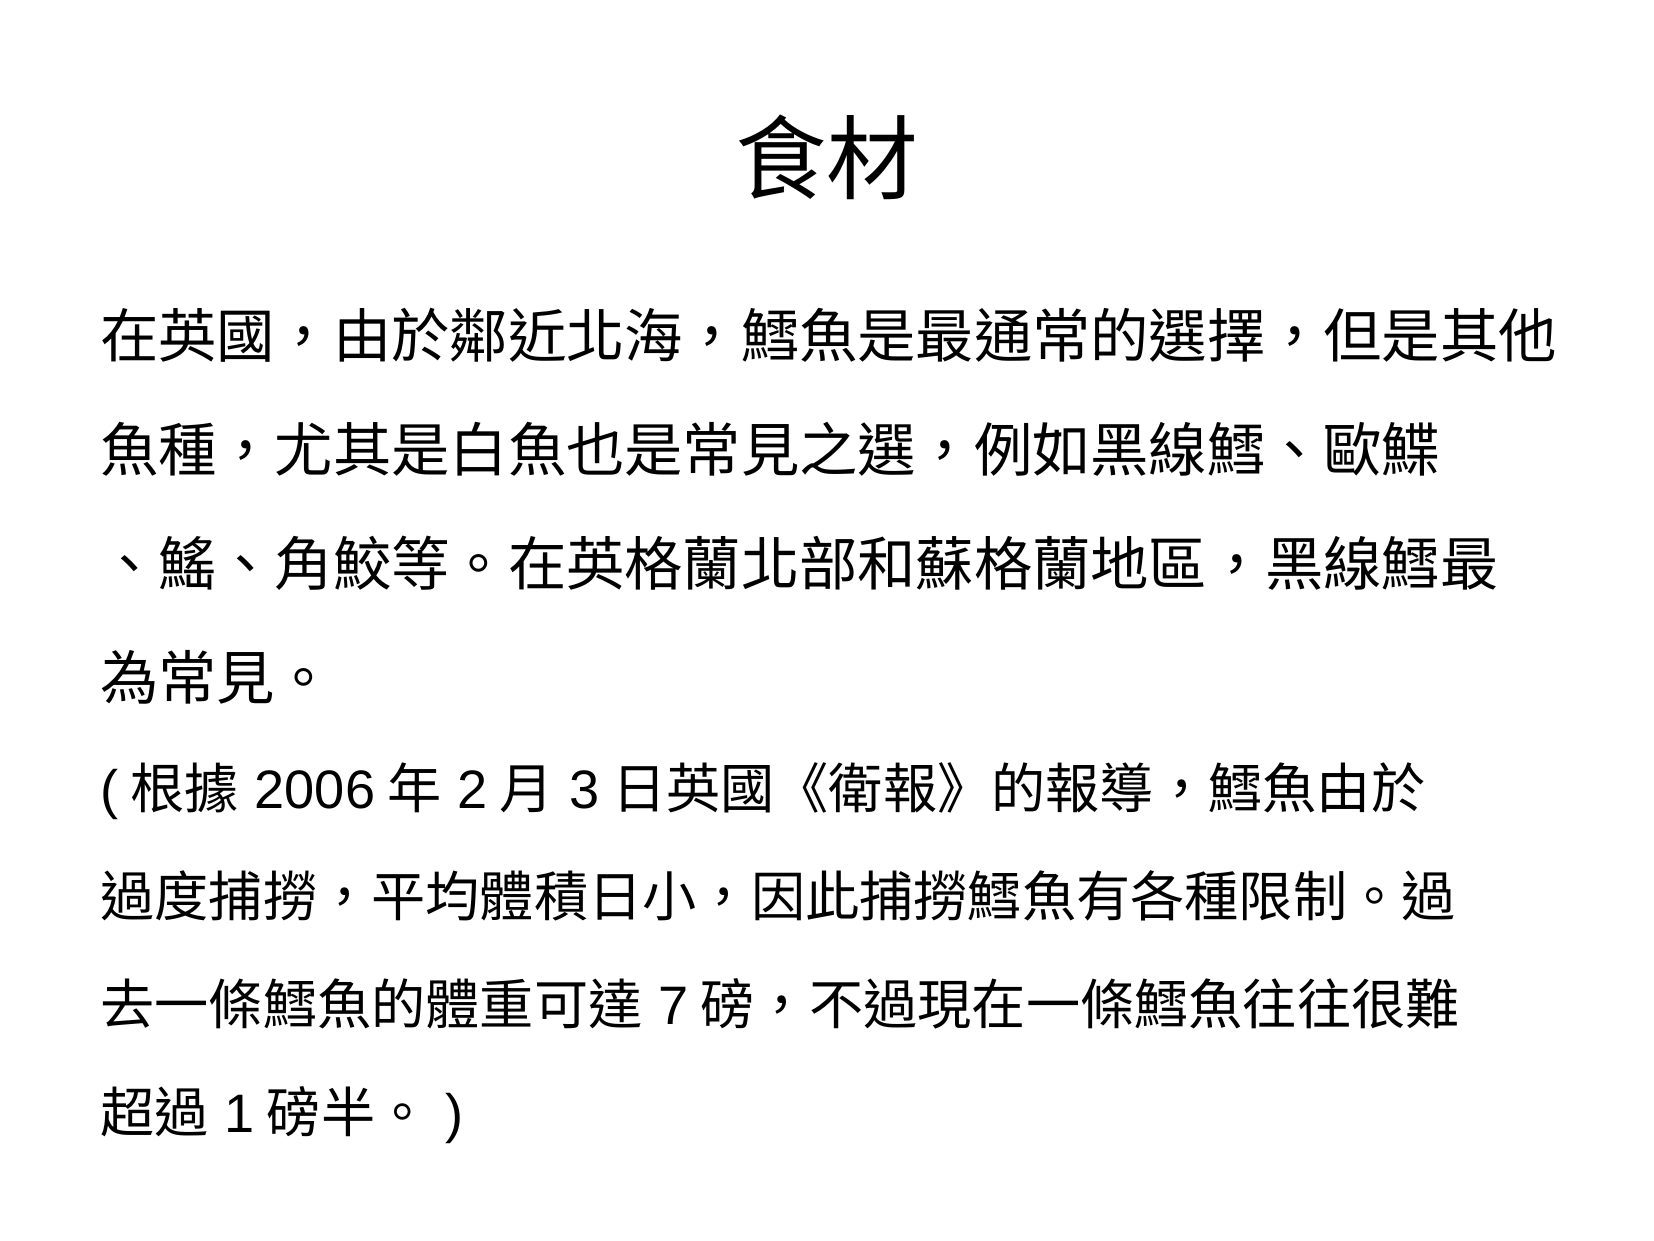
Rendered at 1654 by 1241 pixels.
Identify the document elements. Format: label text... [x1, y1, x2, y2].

list 在英國，由於鄰近北海，鱈魚是最通常的選擇，但是其他 魚種，尤其是白魚也是常見之選，例如黑線鱈、歐鰈 、鰩、角鮫等。在英格蘭北部和蘇格蘭地區，黑線鱈最 為常見。 (根據2006年2月3日英國《衛報》的報導，鱈魚由於 過度捕撈，平均體積日小，因此捕撈鱈魚有各種限制。過 去一條鱈魚的體重可達7磅，不過現在一條鱈魚往往很難 超過1磅半。) [82, 290, 1571, 1109]
title 食材 [82, 49, 1571, 257]
